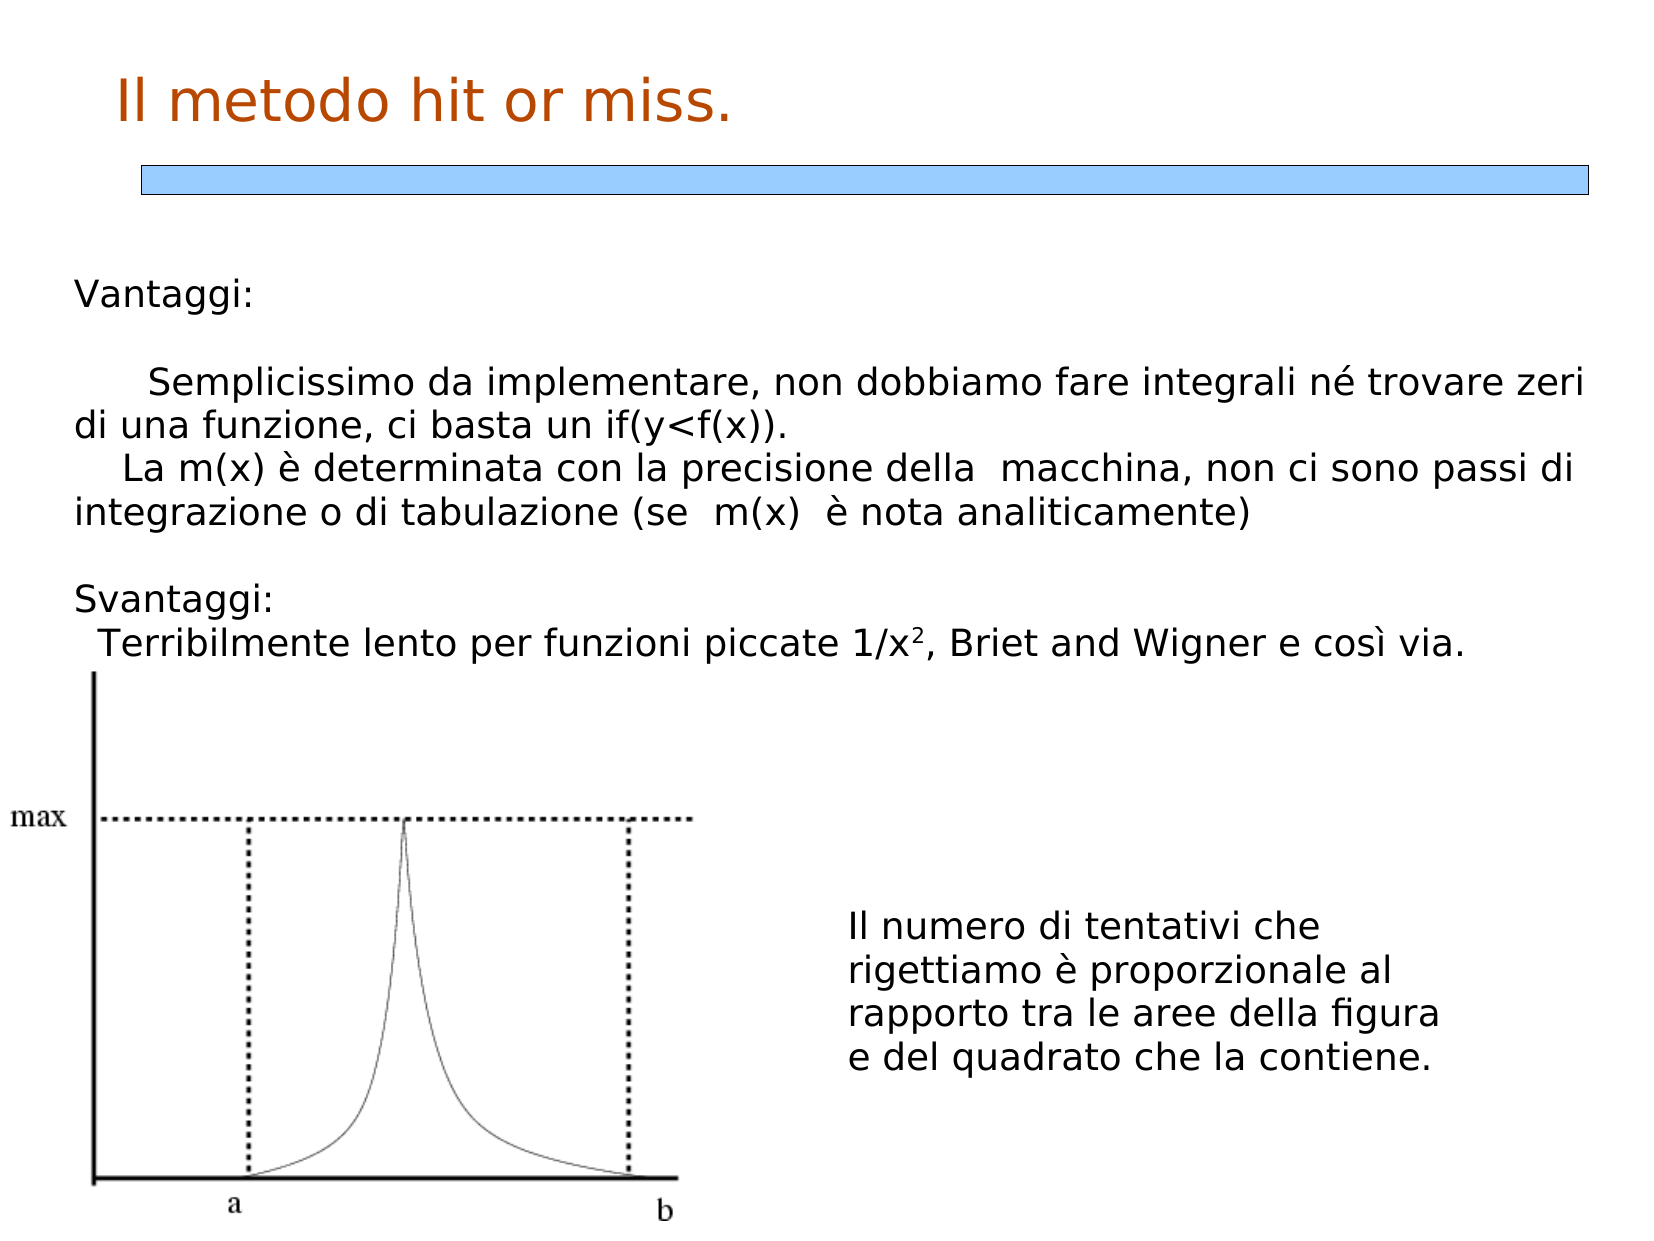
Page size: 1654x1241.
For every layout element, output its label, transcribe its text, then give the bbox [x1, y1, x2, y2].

text_box Vantaggi: Semplicissimo da implementare, non dobbiamo fare integrali né trovare zeri di una funzione, ci basta un if(y<f(x)). La m(x) è determinata con la precisione della macchina, non ci sono passi di integrazione o di tabulazione (se m(x) è nota analiticamente) Svantaggi: Terribilmente lento per funzioni piccate 1/x2, Briet and Wigner e così via. [59, 265, 1625, 678]
text_box Il numero di tentativi che rigettiamo è proporzionale al rapporto tra le aree della figura e del quadrato che la contiene. [832, 897, 1483, 1087]
picture [10, 667, 698, 1221]
text_box Il metodo hit or miss. [100, 59, 1282, 143]
